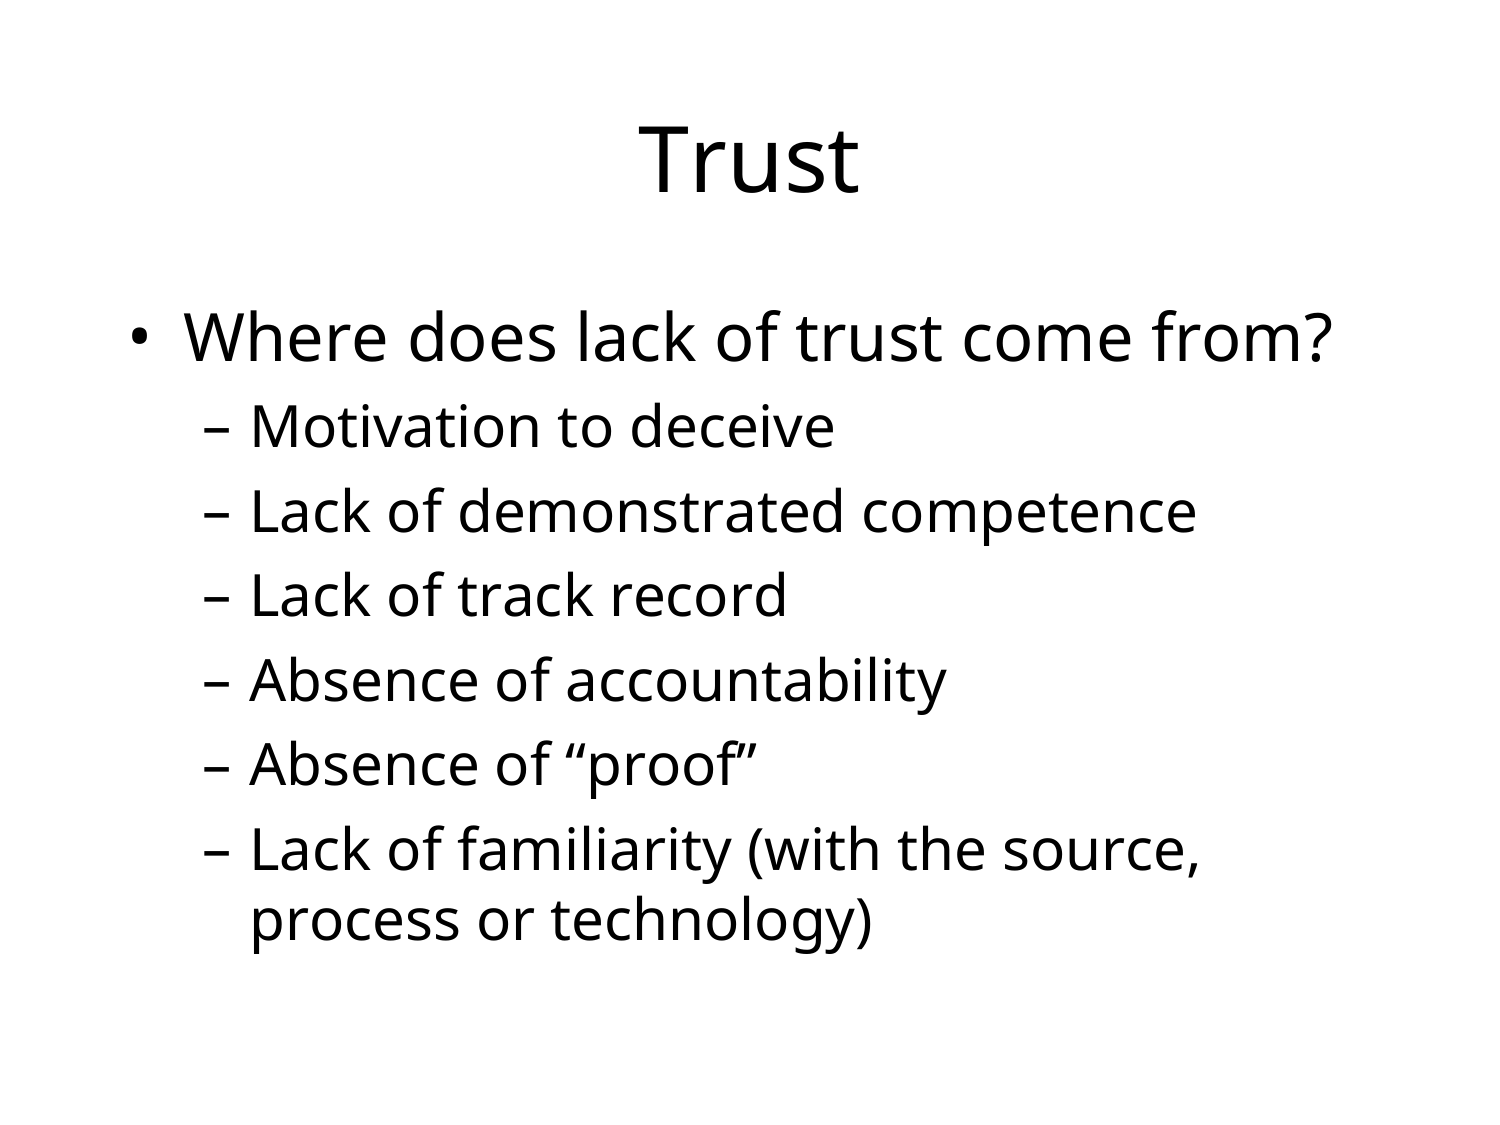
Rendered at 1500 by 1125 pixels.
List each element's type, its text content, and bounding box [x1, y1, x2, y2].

list Where does lack of trust come from? Motivation to deceive Lack of demonstrated competence Lack of track record Absence of accountability Absence of “proof” Lack of familiarity (with the source, process or technology) [112, 287, 1388, 1000]
title Trust [112, 62, 1388, 250]
